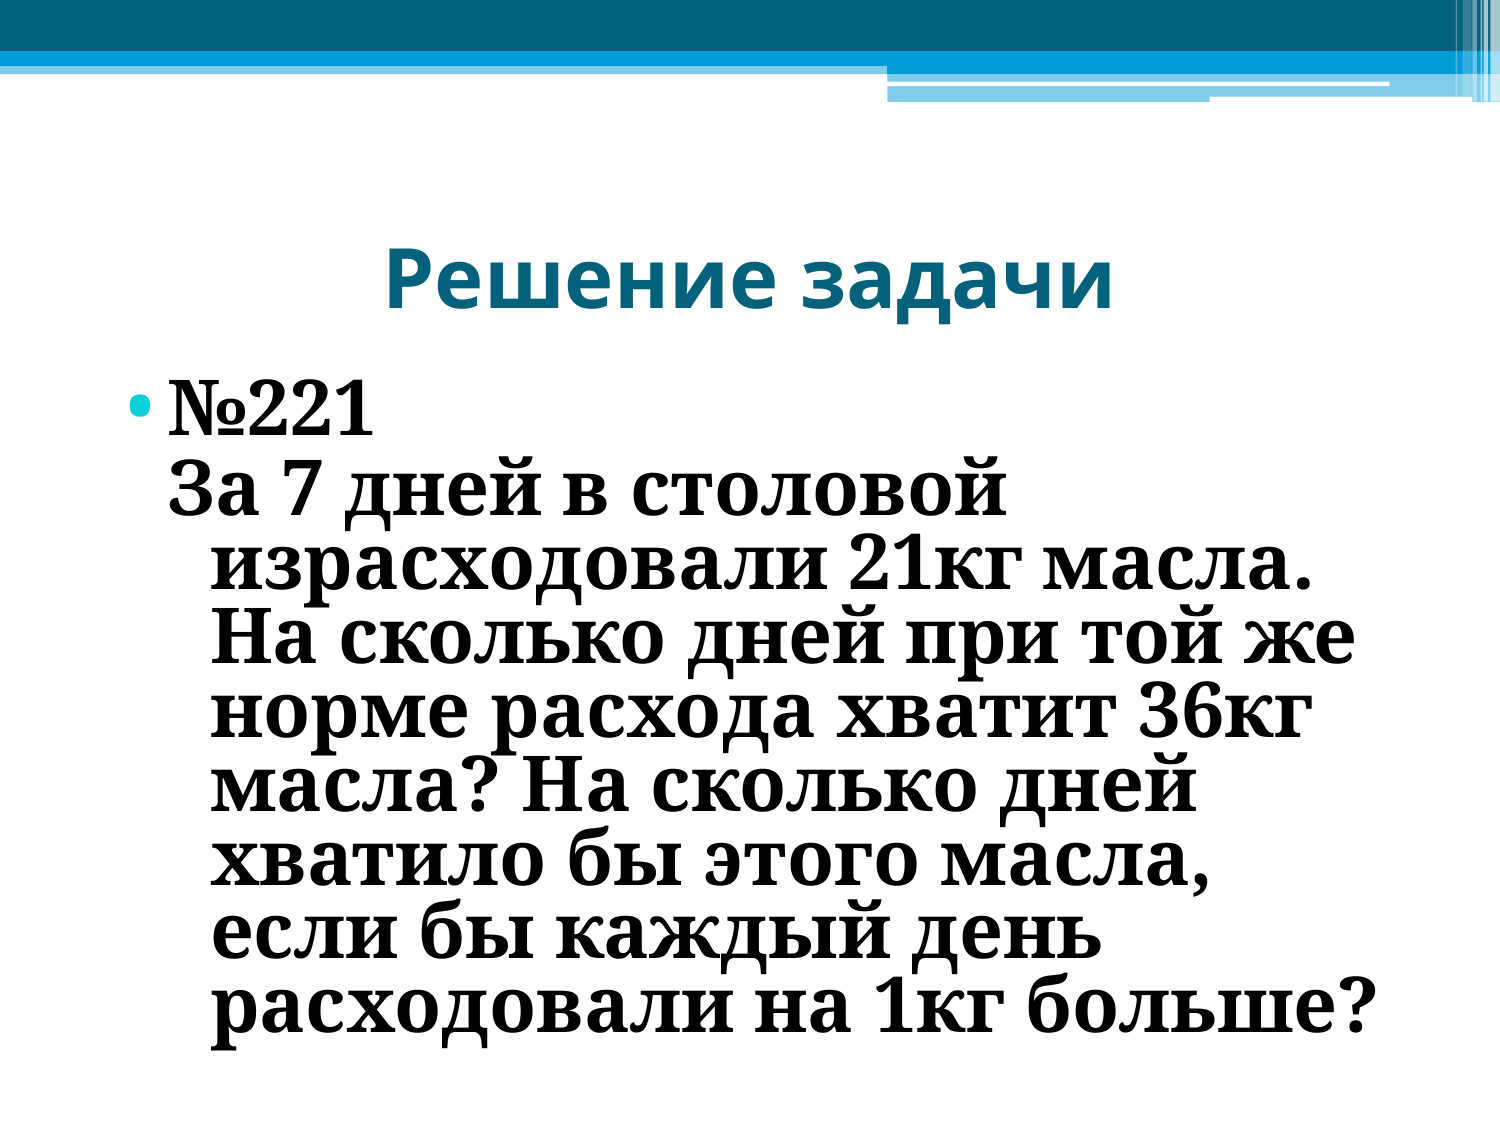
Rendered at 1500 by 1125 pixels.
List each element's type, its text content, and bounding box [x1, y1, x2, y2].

title Решение задачи [75, 187, 1426, 363]
list №221 За 7 дней в столовой израсходовали 21кг масла. На сколько дней при той же норме расхода хватит 36кг масла? На сколько дней хватило бы этого масла, если бы каждый день расходовали на 1кг больше? [75, 368, 1426, 1079]
